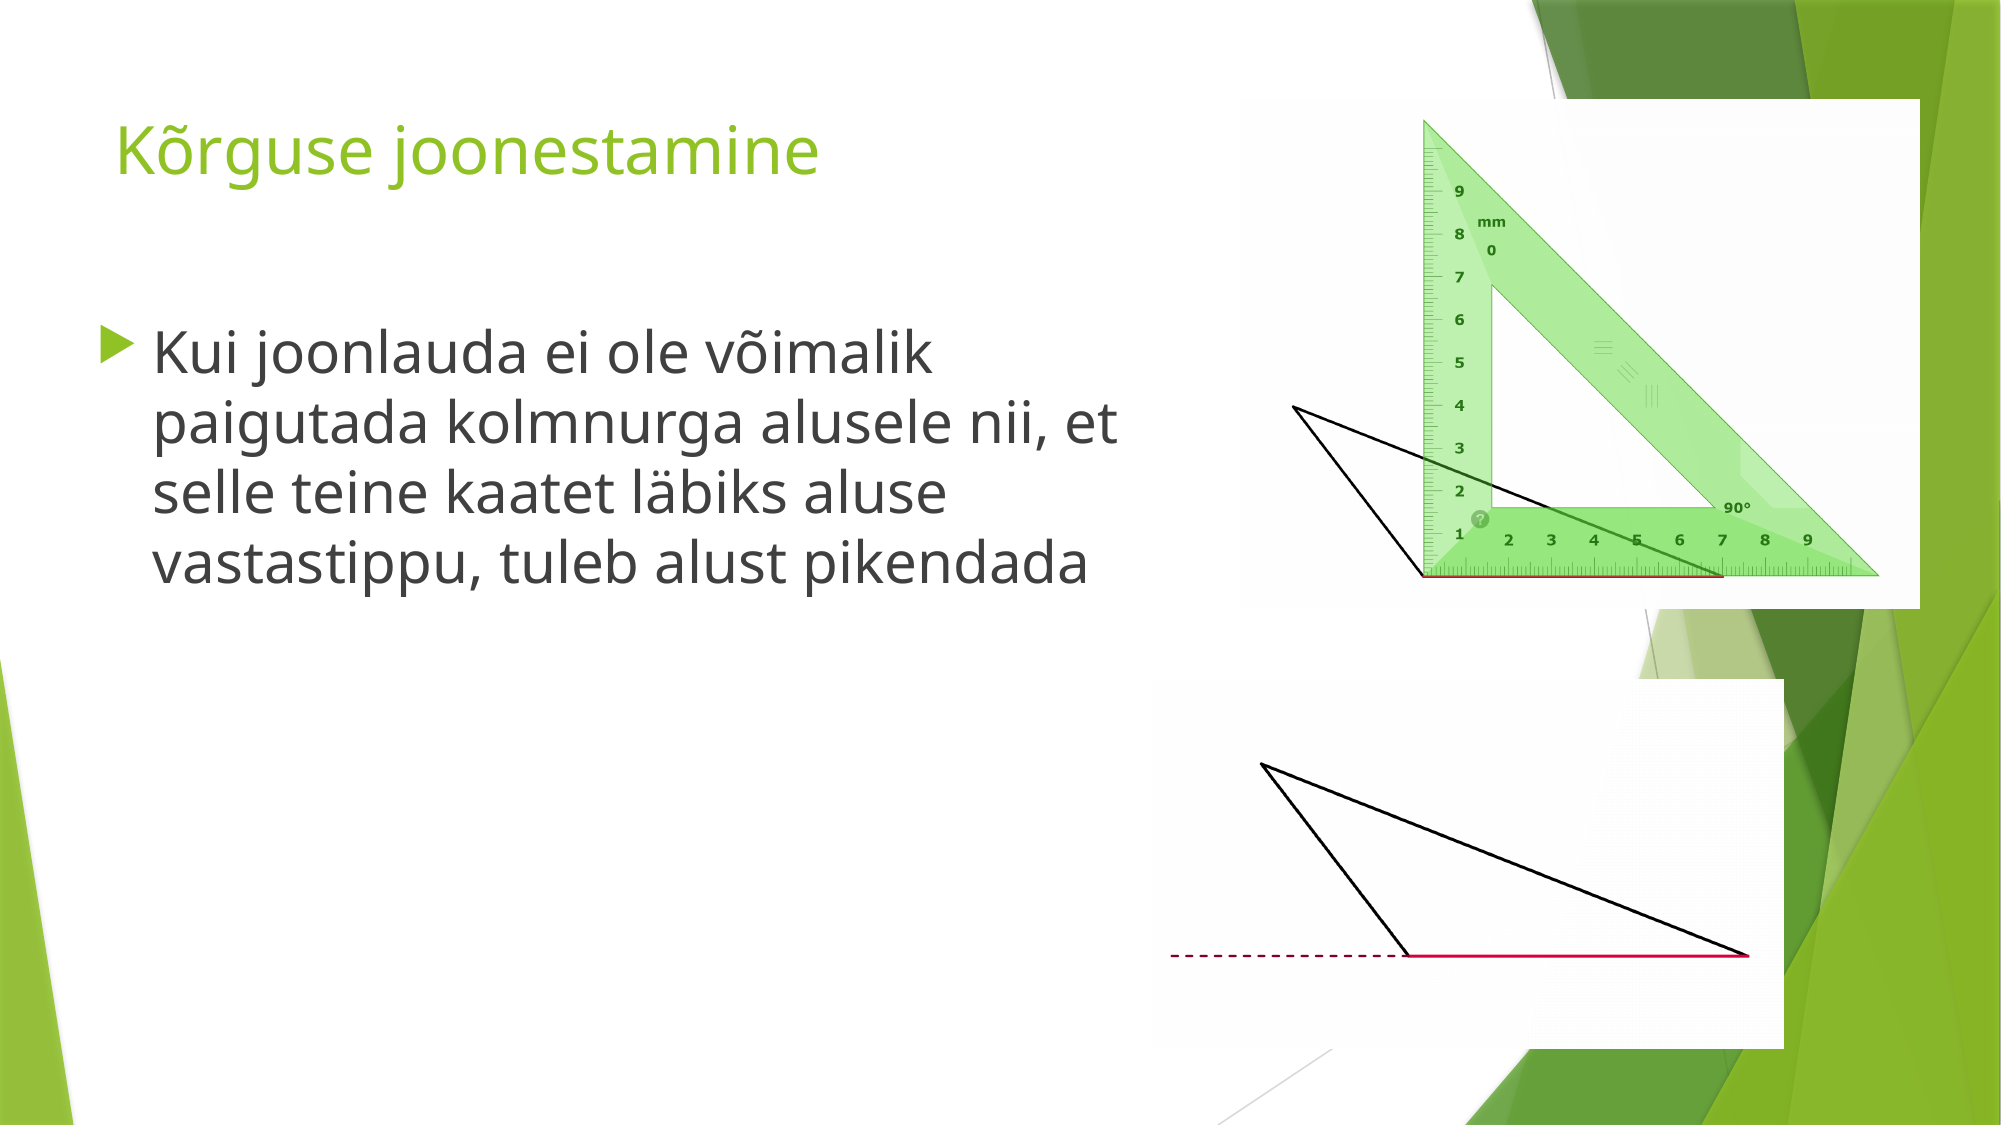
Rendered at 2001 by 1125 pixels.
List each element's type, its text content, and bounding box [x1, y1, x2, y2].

picture [1240, 99, 1920, 609]
picture [1151, 679, 1784, 1049]
title Kõrguse joonestamine [99, 99, 1240, 237]
list Kui joonlauda ei ole võimalik paigutada kolmnurga alusele nii, et selle teine kaatet läbiks aluse vastastippu, tuleb alust pikendada [81, 308, 1152, 1063]
